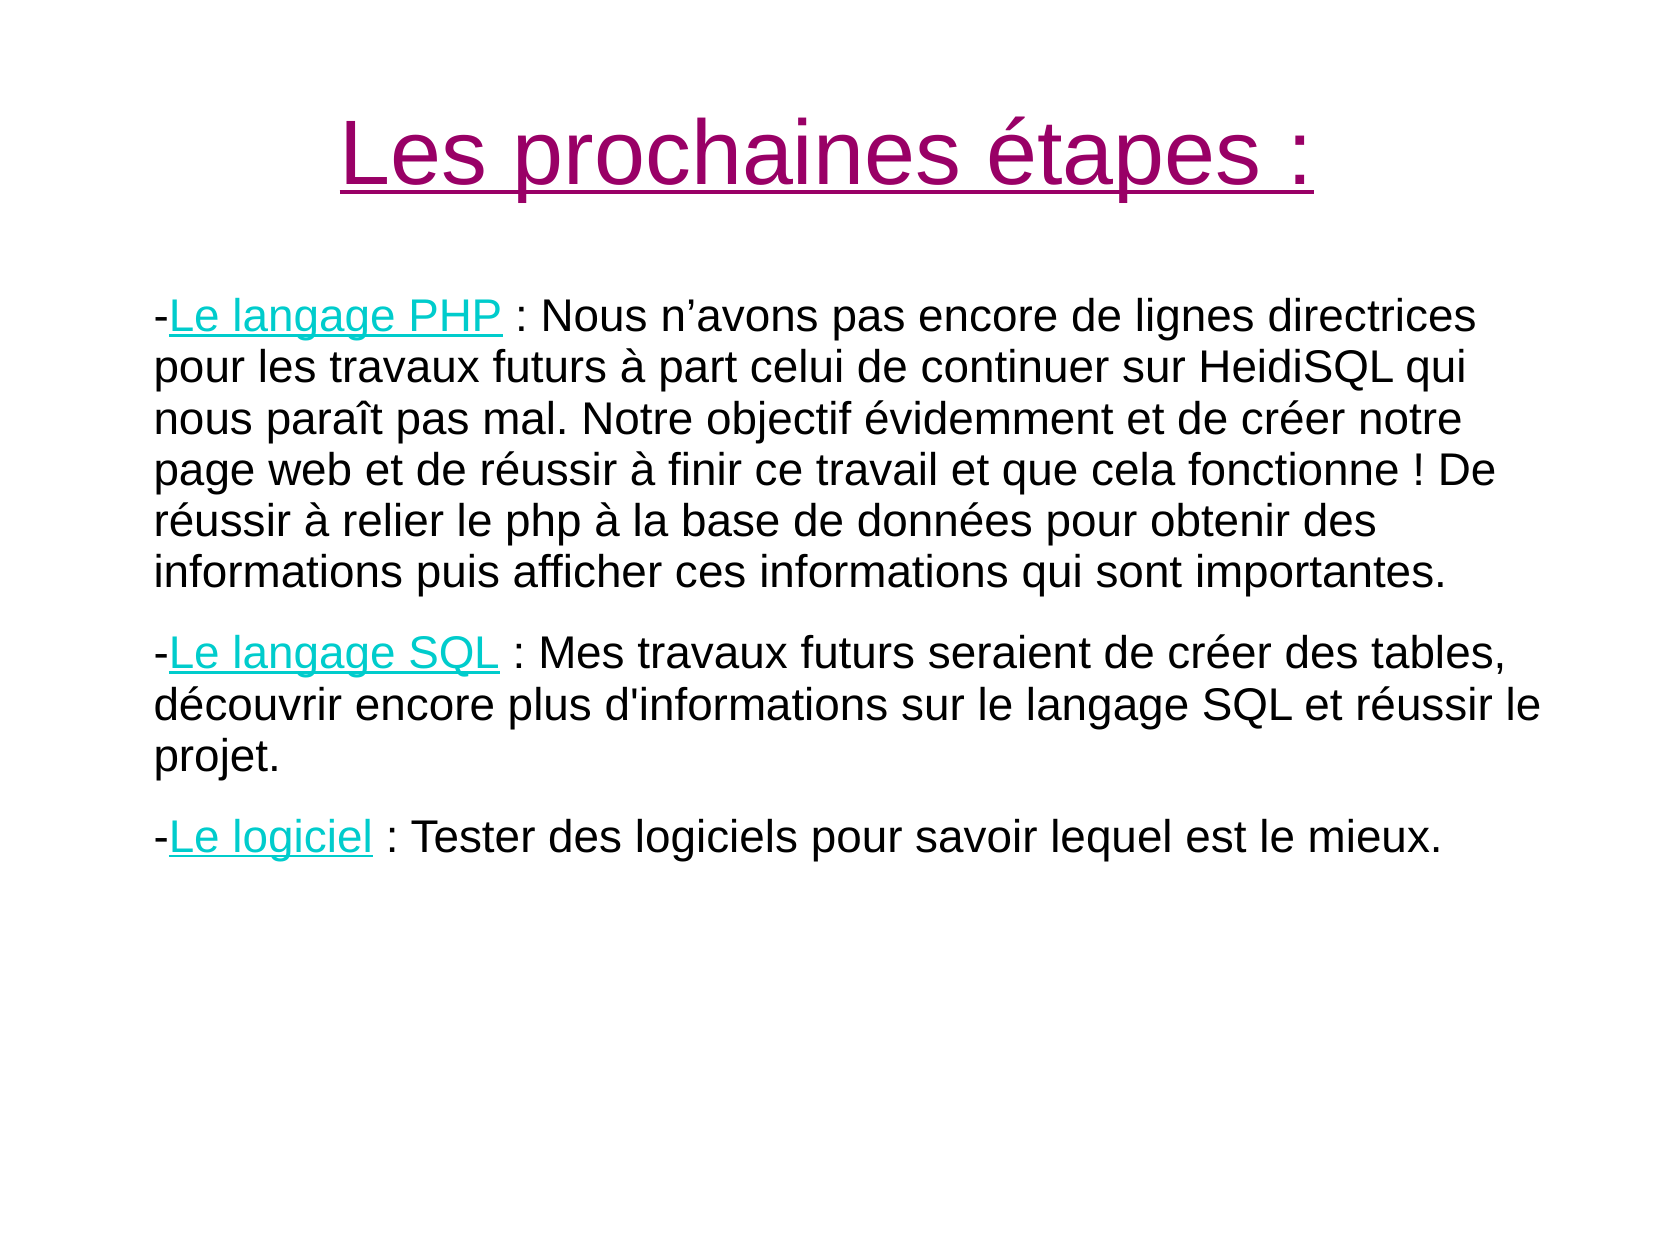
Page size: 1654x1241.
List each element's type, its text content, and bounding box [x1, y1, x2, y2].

list -Le langage PHP : Nous n’avons pas encore de lignes directrices pour les travaux futurs à part celui de continuer sur HeidiSQL qui nous paraît pas mal. Notre objectif évidemment et de créer notre page web et de réussir à finir ce travail et que cela fonctionne ! De réussir à relier le php à la base de données pour obtenir des informations puis afficher ces informations qui sont importantes. -Le langage SQL : Mes travaux futurs seraient de créer des tables, découvrir encore plus d'informations sur le langage SQL et réussir le projet. -Le logiciel : Tester des logiciels pour savoir lequel est le mieux. [82, 290, 1571, 1109]
title Les prochaines étapes : [82, 49, 1571, 257]
